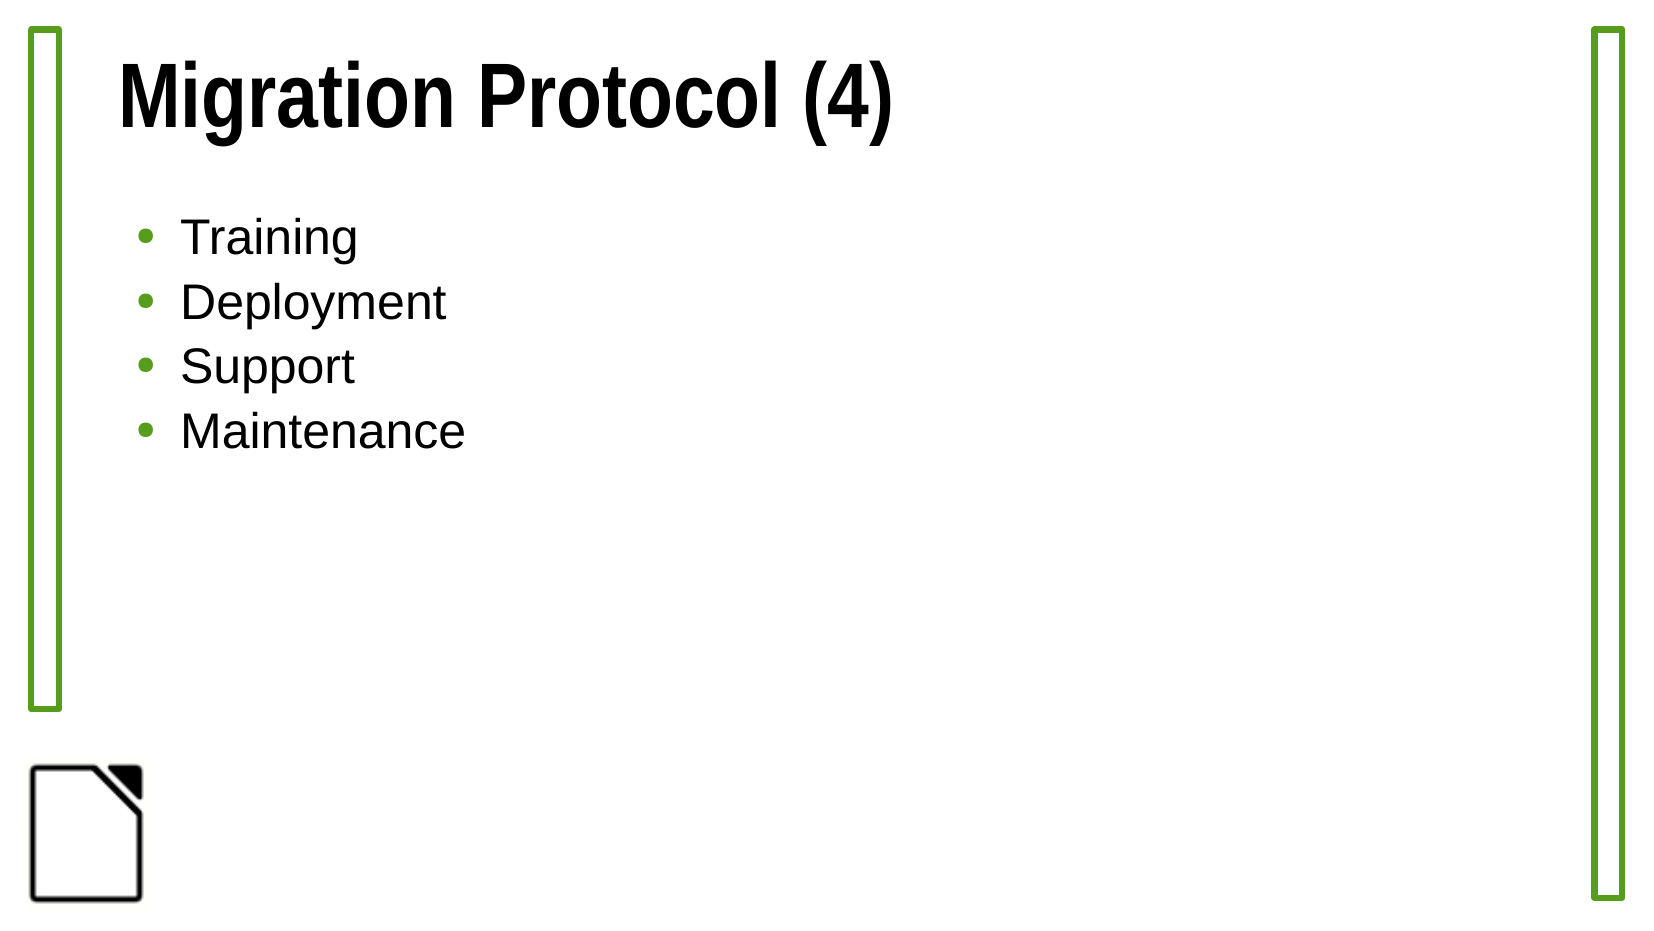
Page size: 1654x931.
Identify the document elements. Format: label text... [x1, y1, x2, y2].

picture [9, 755, 166, 913]
list Training Deployment Support Maintenance [118, 209, 1536, 830]
title Migration Protocol (4) [118, 35, 1536, 154]
